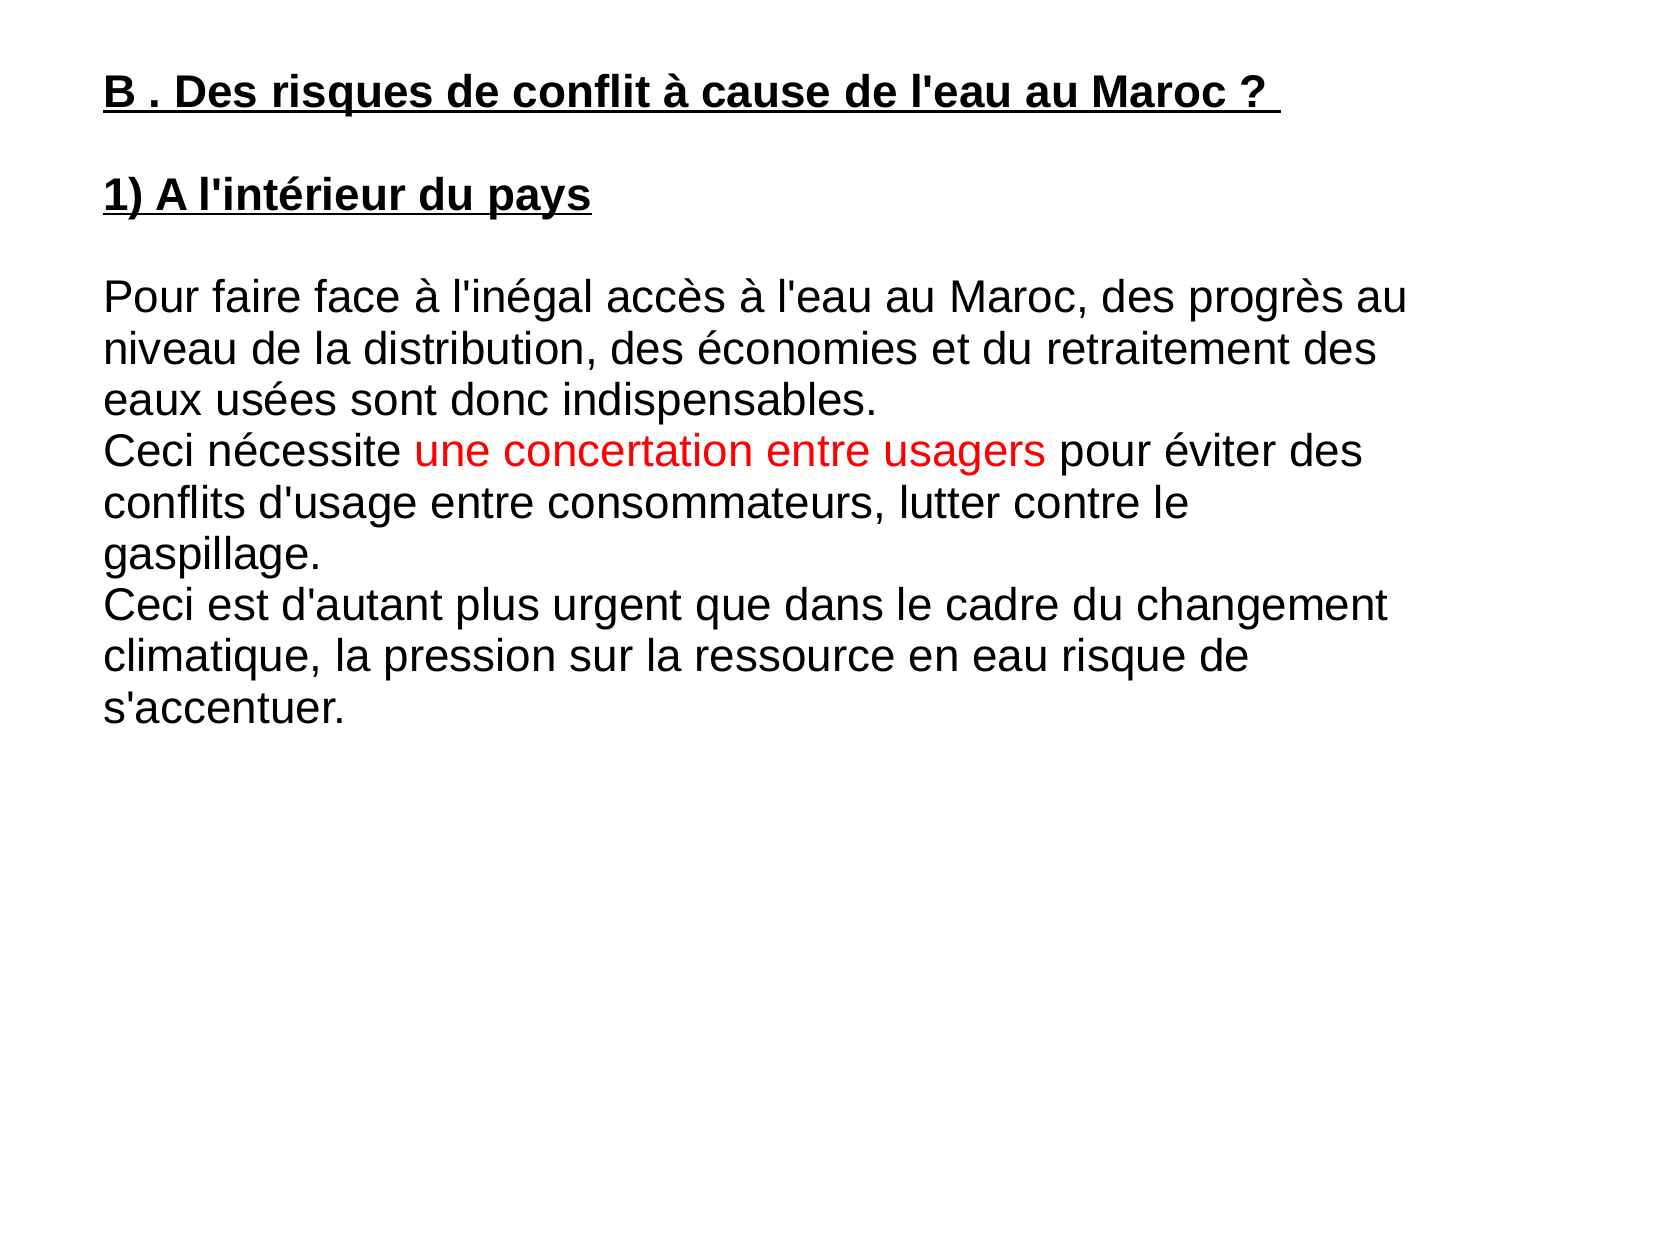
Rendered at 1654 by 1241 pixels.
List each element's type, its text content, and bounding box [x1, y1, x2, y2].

text_box B . Des risques de conflit à cause de l'eau au Maroc ? 1) A l'intérieur du pays Pour faire face à l'inégal accès à l'eau au Maroc, des progrès au niveau de la distribution, des économies et du retraitement des eaux usées sont donc indispensables. Ceci nécessite une concertation entre usagers pour éviter des conflits d'usage entre consommateurs, lutter contre le gaspillage. Ceci est d'autant plus urgent que dans le cadre du changement climatique, la pression sur la ressource en eau risque de s'accentuer. [88, 59, 1438, 743]
